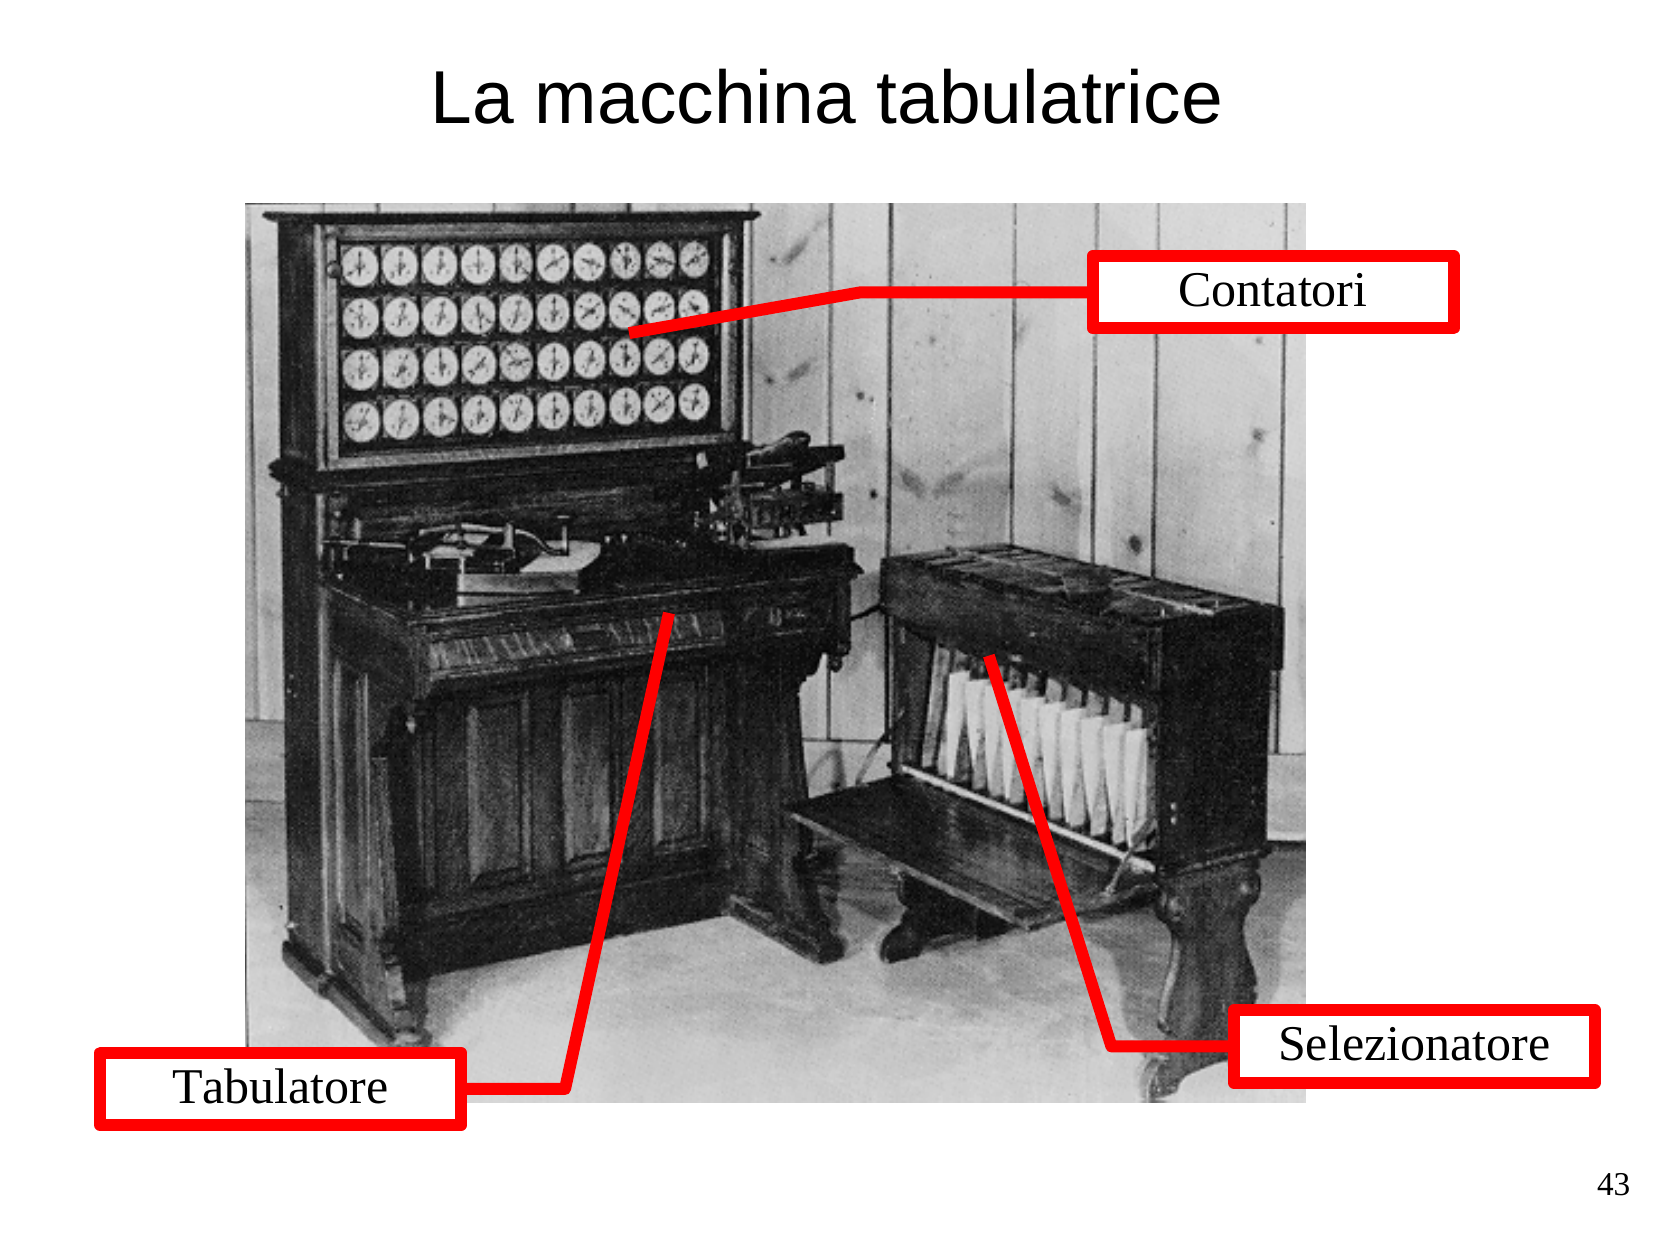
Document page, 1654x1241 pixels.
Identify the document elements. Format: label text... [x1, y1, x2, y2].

title La macchina tabulatrice [37, 30, 1617, 166]
text_box Contatori [1092, 256, 1454, 329]
text_box Selezionatore [1234, 1010, 1595, 1083]
picture [245, 203, 1306, 1103]
text_box Tabulatore [100, 1052, 462, 1126]
